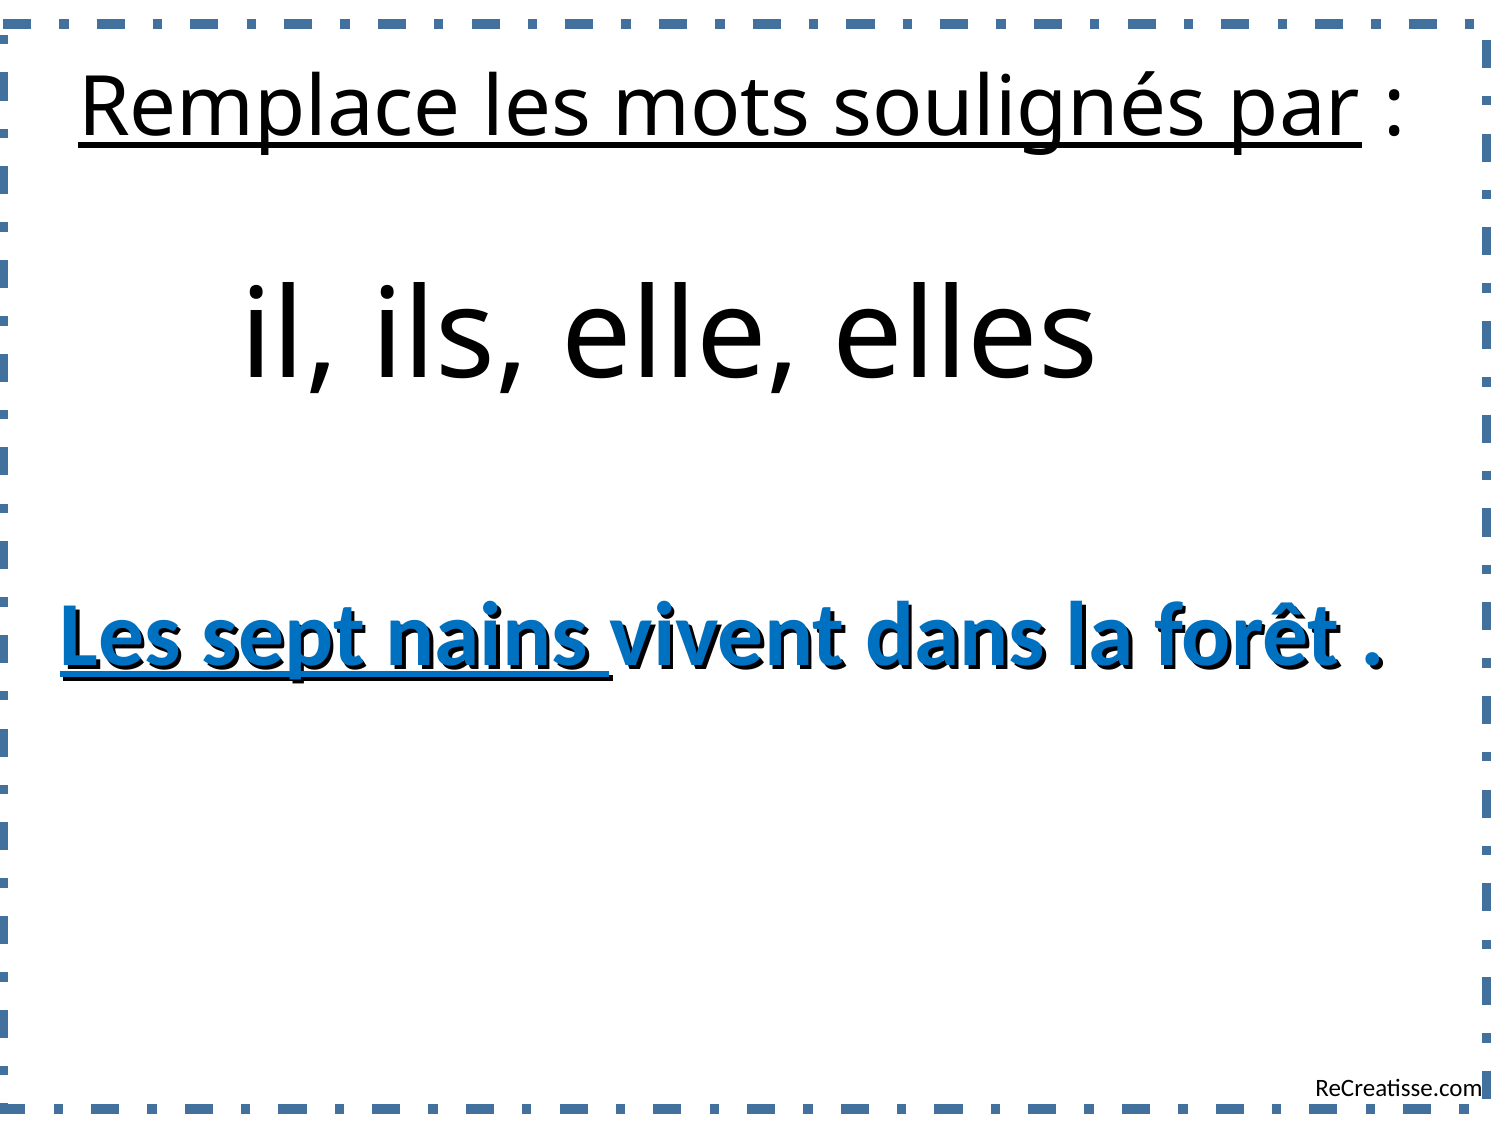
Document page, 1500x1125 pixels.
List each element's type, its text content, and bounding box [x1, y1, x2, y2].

text_box Remplace les mots soulignés par : il, ils, elle, elles [63, 45, 1500, 410]
text_box ReCreatisse.com [1300, 1064, 1498, 1109]
text_box Les sept nains vivent dans la forêt . [45, 567, 1401, 692]
